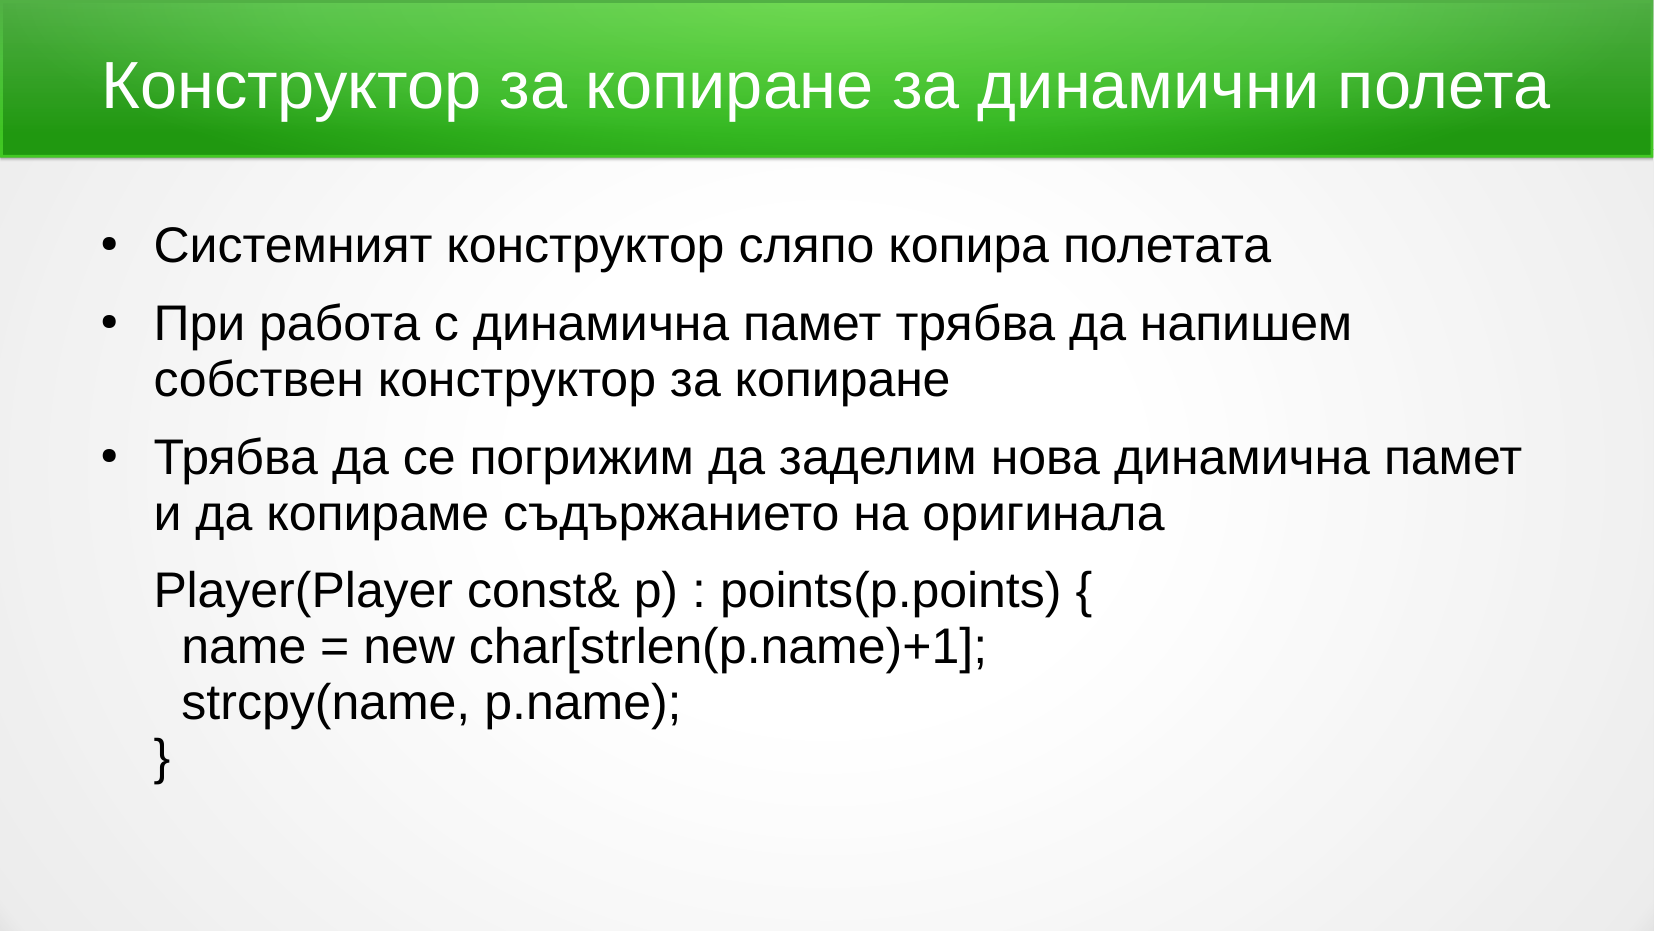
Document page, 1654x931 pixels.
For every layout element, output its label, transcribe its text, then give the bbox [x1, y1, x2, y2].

list Системният конструктор сляпо копира полетата При работа с динамична памет трябва да напишем собствен конструктор за копиране Трябва да се погрижим да заделим нова динамична памет и да копираме съдържанието на оригинала Player(Player const& p) : points(p.points) { name = new char[strlen(p.name)+1]; strcpy(name, p.name); } [82, 217, 1538, 886]
title Конструктор за копиране за динамични полета [82, 37, 1571, 135]
